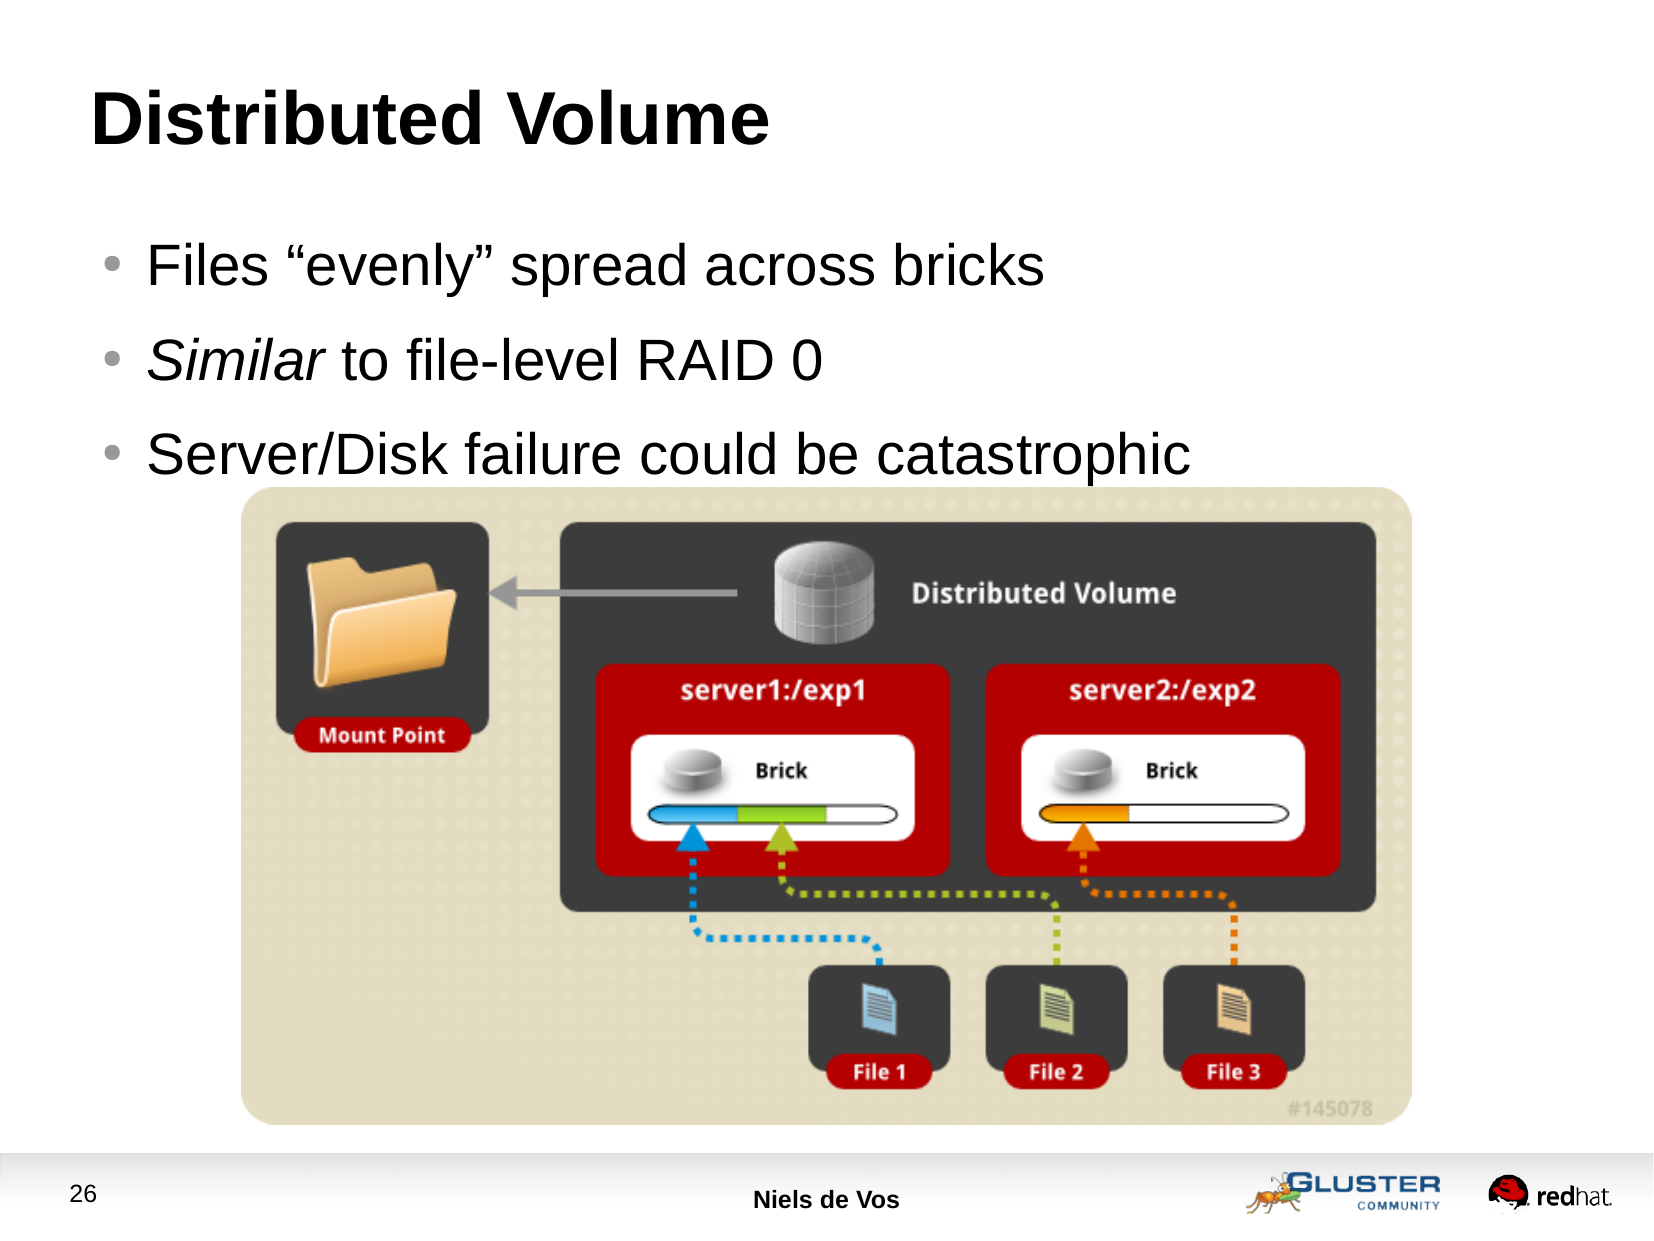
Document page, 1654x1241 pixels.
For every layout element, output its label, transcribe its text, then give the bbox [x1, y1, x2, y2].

picture [0, 1153, 1654, 1238]
title Distributed Volume [90, 15, 1579, 223]
picture [241, 487, 1412, 1126]
list Files “evenly” spread across bricks Similar to file-level RAID 0 Server/Disk failure could be catastrophic [86, 232, 1576, 1111]
